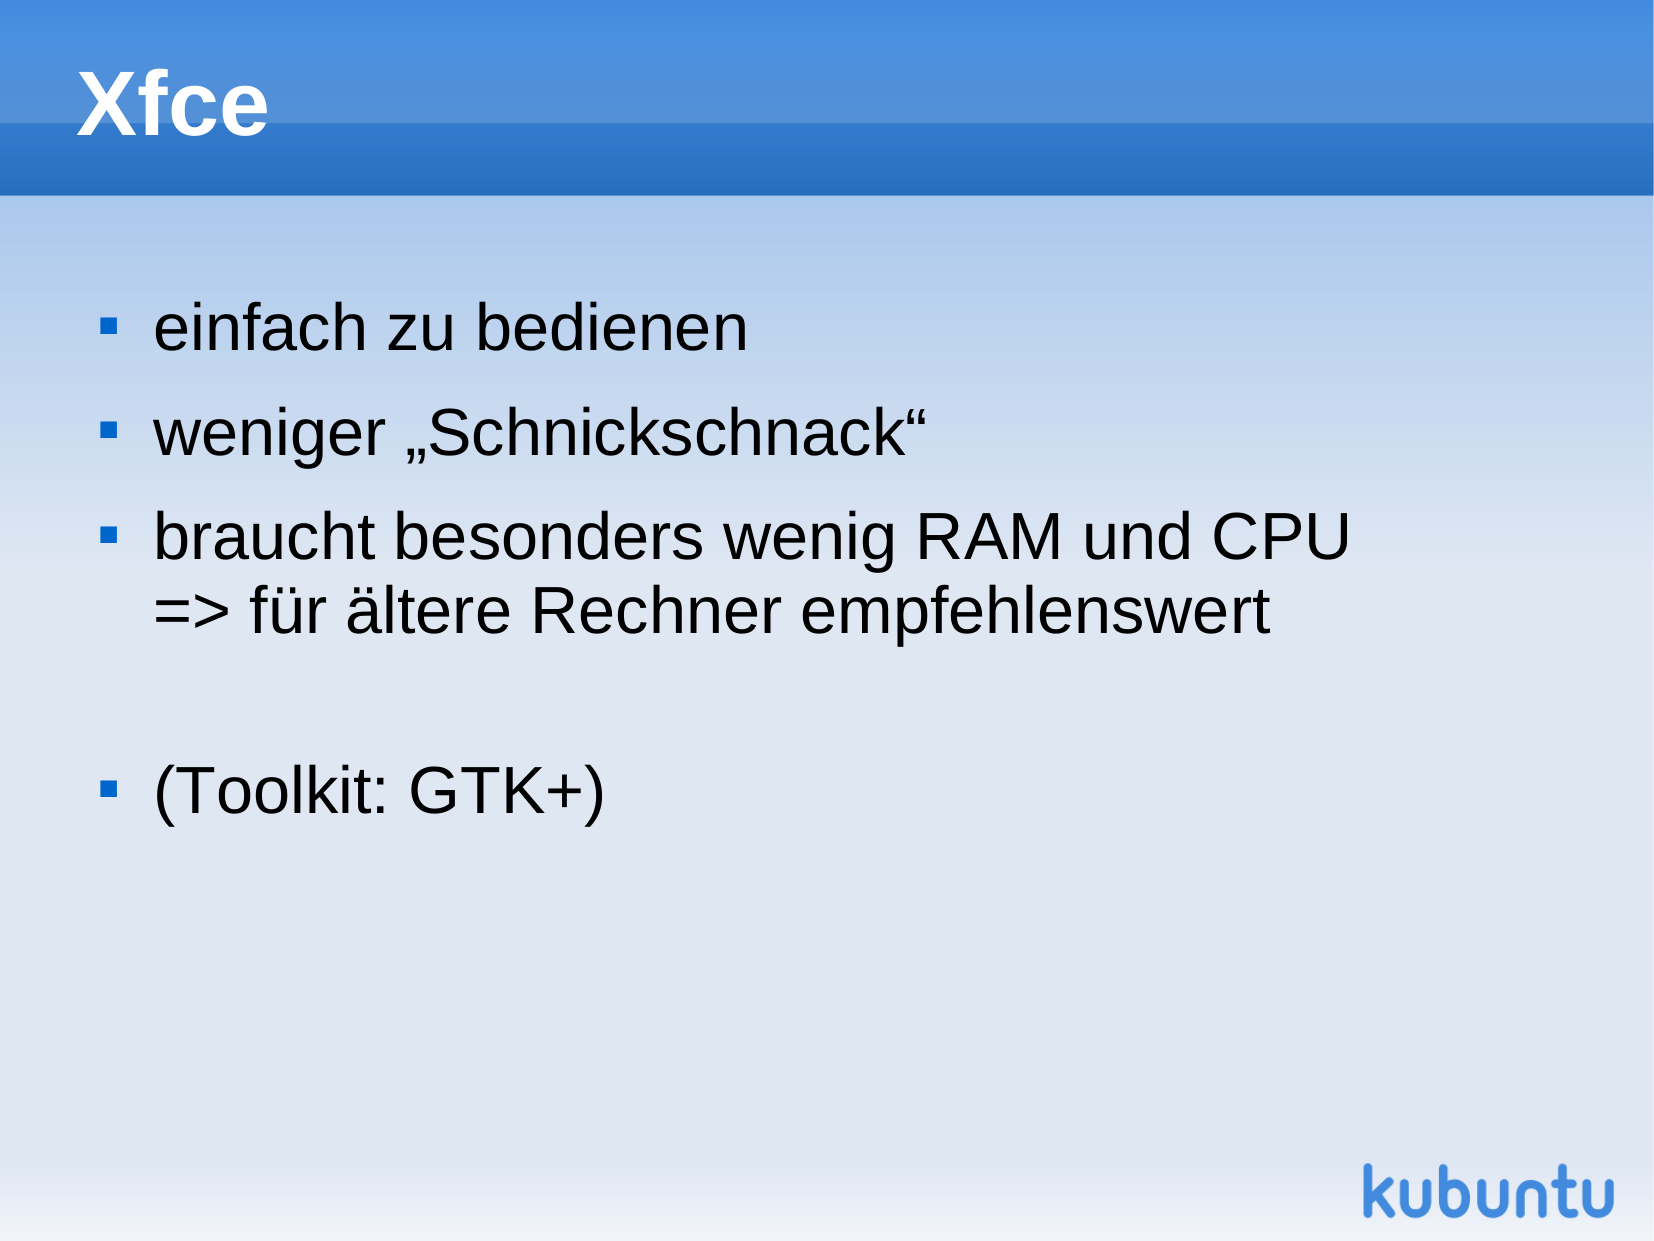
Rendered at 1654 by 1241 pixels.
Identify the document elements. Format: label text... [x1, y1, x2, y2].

list einfach zu bedienen weniger „Schnickschnack“ braucht besonders wenig RAM und CPU => für ältere Rechner empfehlenswert (Toolkit: GTK+) [82, 290, 1571, 1109]
picture [0, 0, 1654, 1241]
title Xfce [76, 0, 1565, 208]
